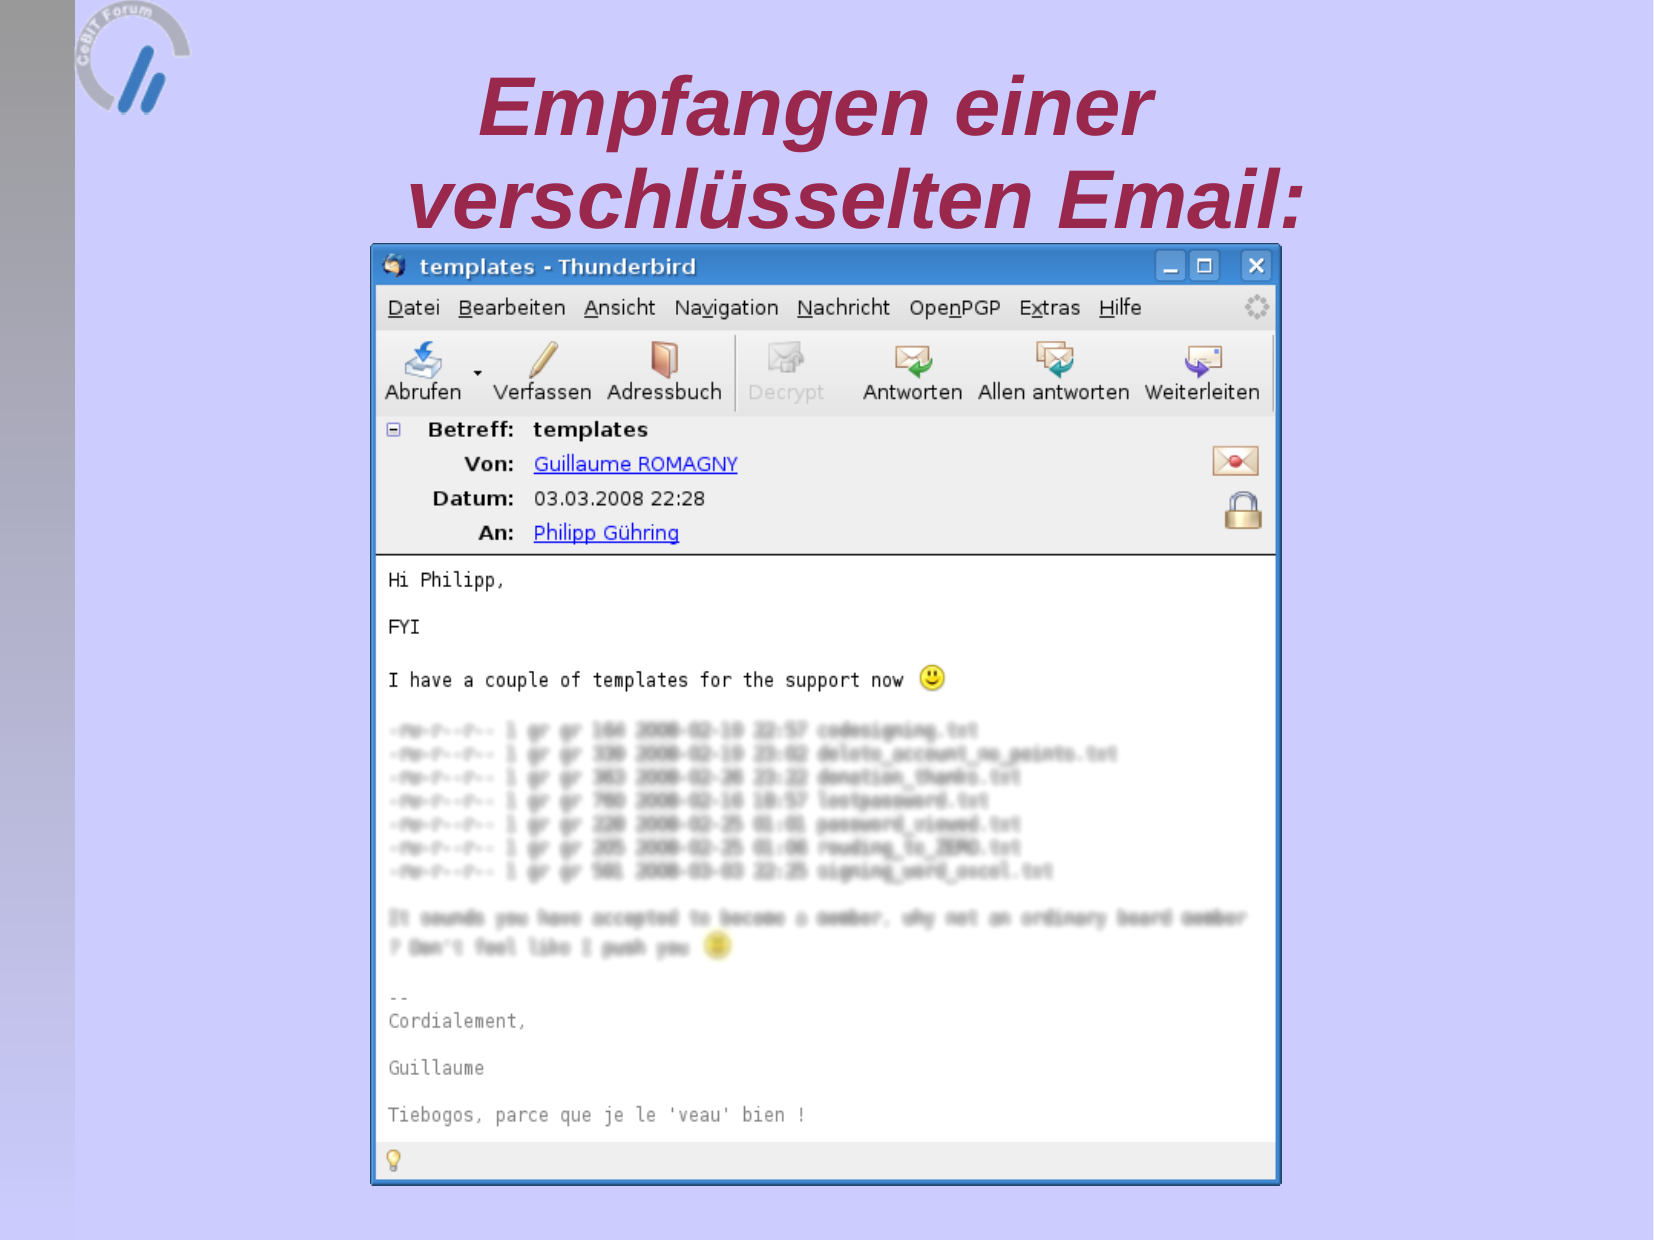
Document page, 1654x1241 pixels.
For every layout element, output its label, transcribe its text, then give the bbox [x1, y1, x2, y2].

title Empfangen einer verschlüsselten Email: [121, 46, 1534, 261]
picture [370, 243, 1282, 1186]
